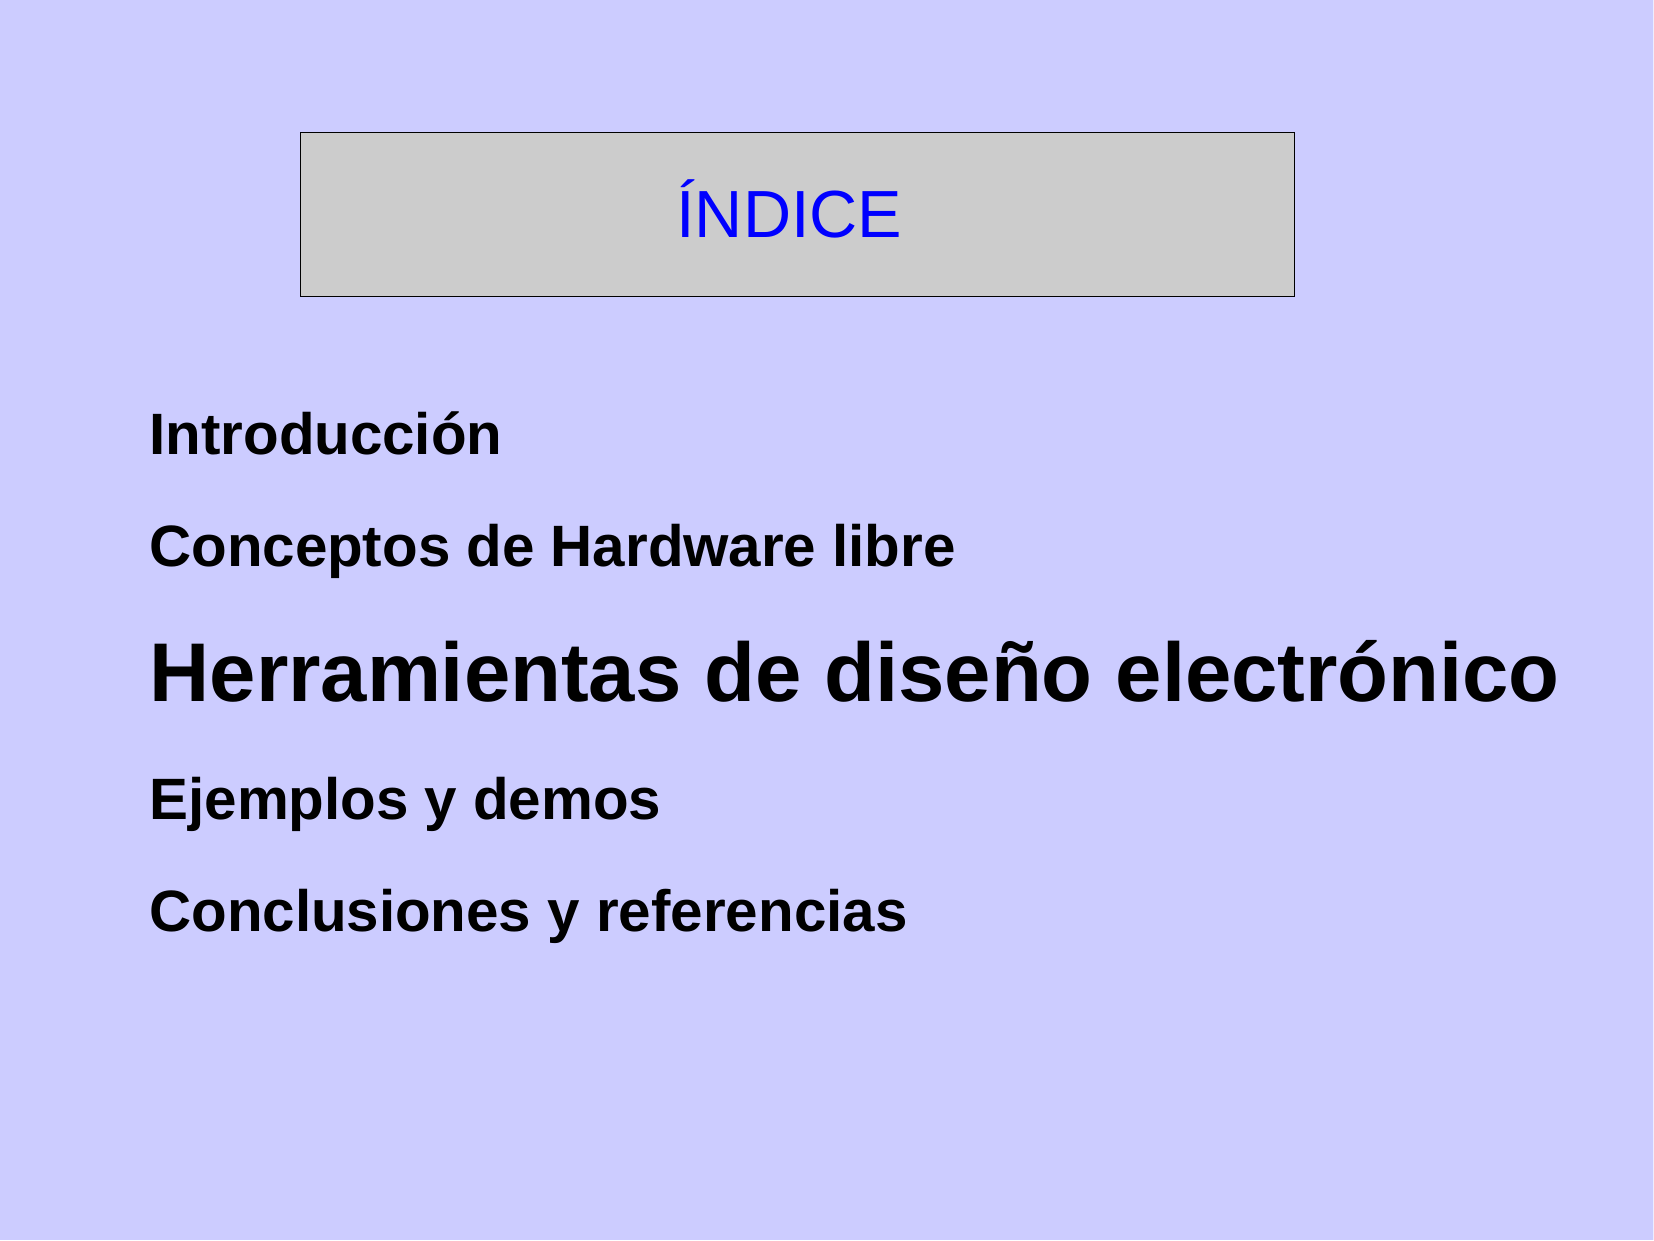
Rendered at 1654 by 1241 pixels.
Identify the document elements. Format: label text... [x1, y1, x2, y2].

text_box ÍNDICE [676, 177, 905, 253]
text_box Introducción Conceptos de Hardware libre Herramientas de diseño electrónico Ejemplos y demos Conclusiones y referencias [133, 401, 1615, 944]
text_box [300, 132, 1295, 297]
